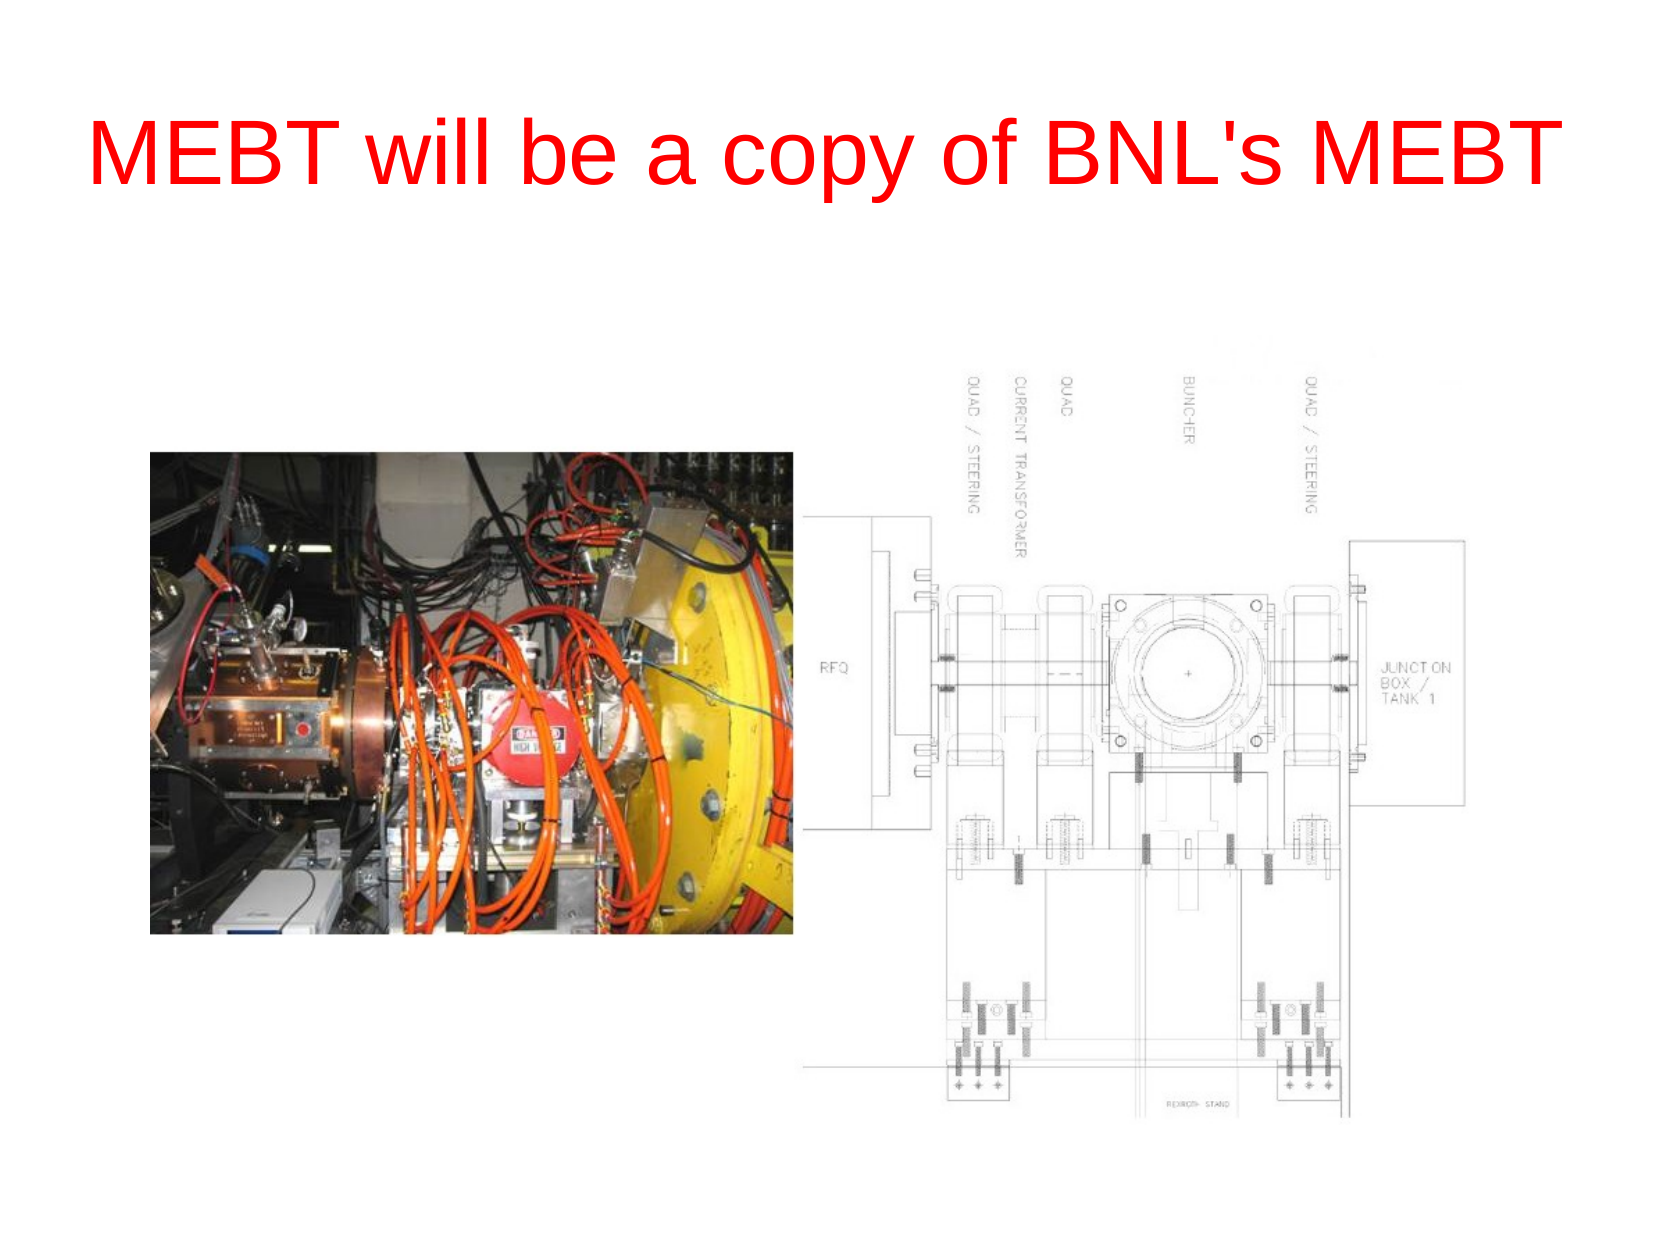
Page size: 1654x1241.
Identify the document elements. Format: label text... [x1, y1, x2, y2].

picture [150, 291, 1470, 1126]
title MEBT will be a copy of BNL's MEBT [82, 56, 1571, 250]
